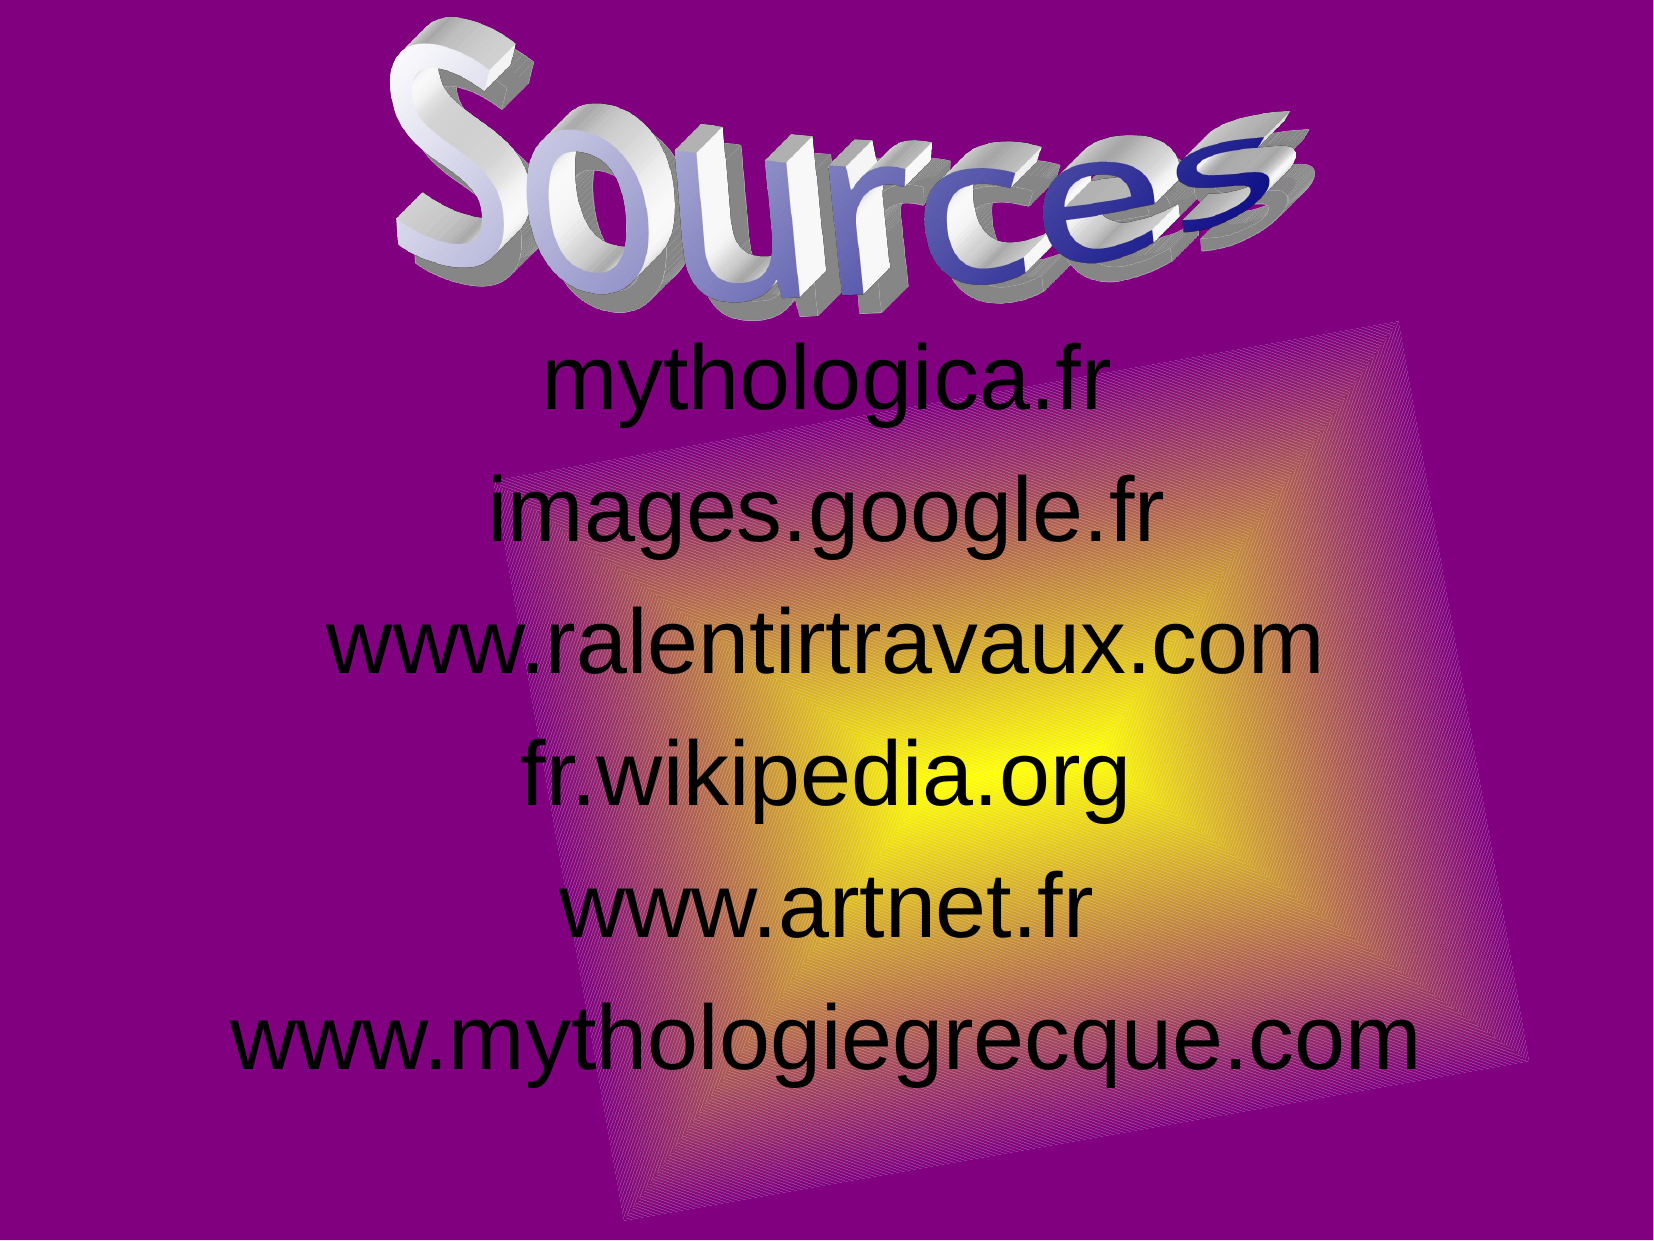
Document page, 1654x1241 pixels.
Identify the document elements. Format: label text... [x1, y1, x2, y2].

text_box Sources [948, 206, 954, 230]
list mythologica.fr images.google.fr www.ralentirtravaux.com fr.wikipedia.org www.artnet.fr www.mythologiegrecque.com [0, 326, 1654, 1241]
